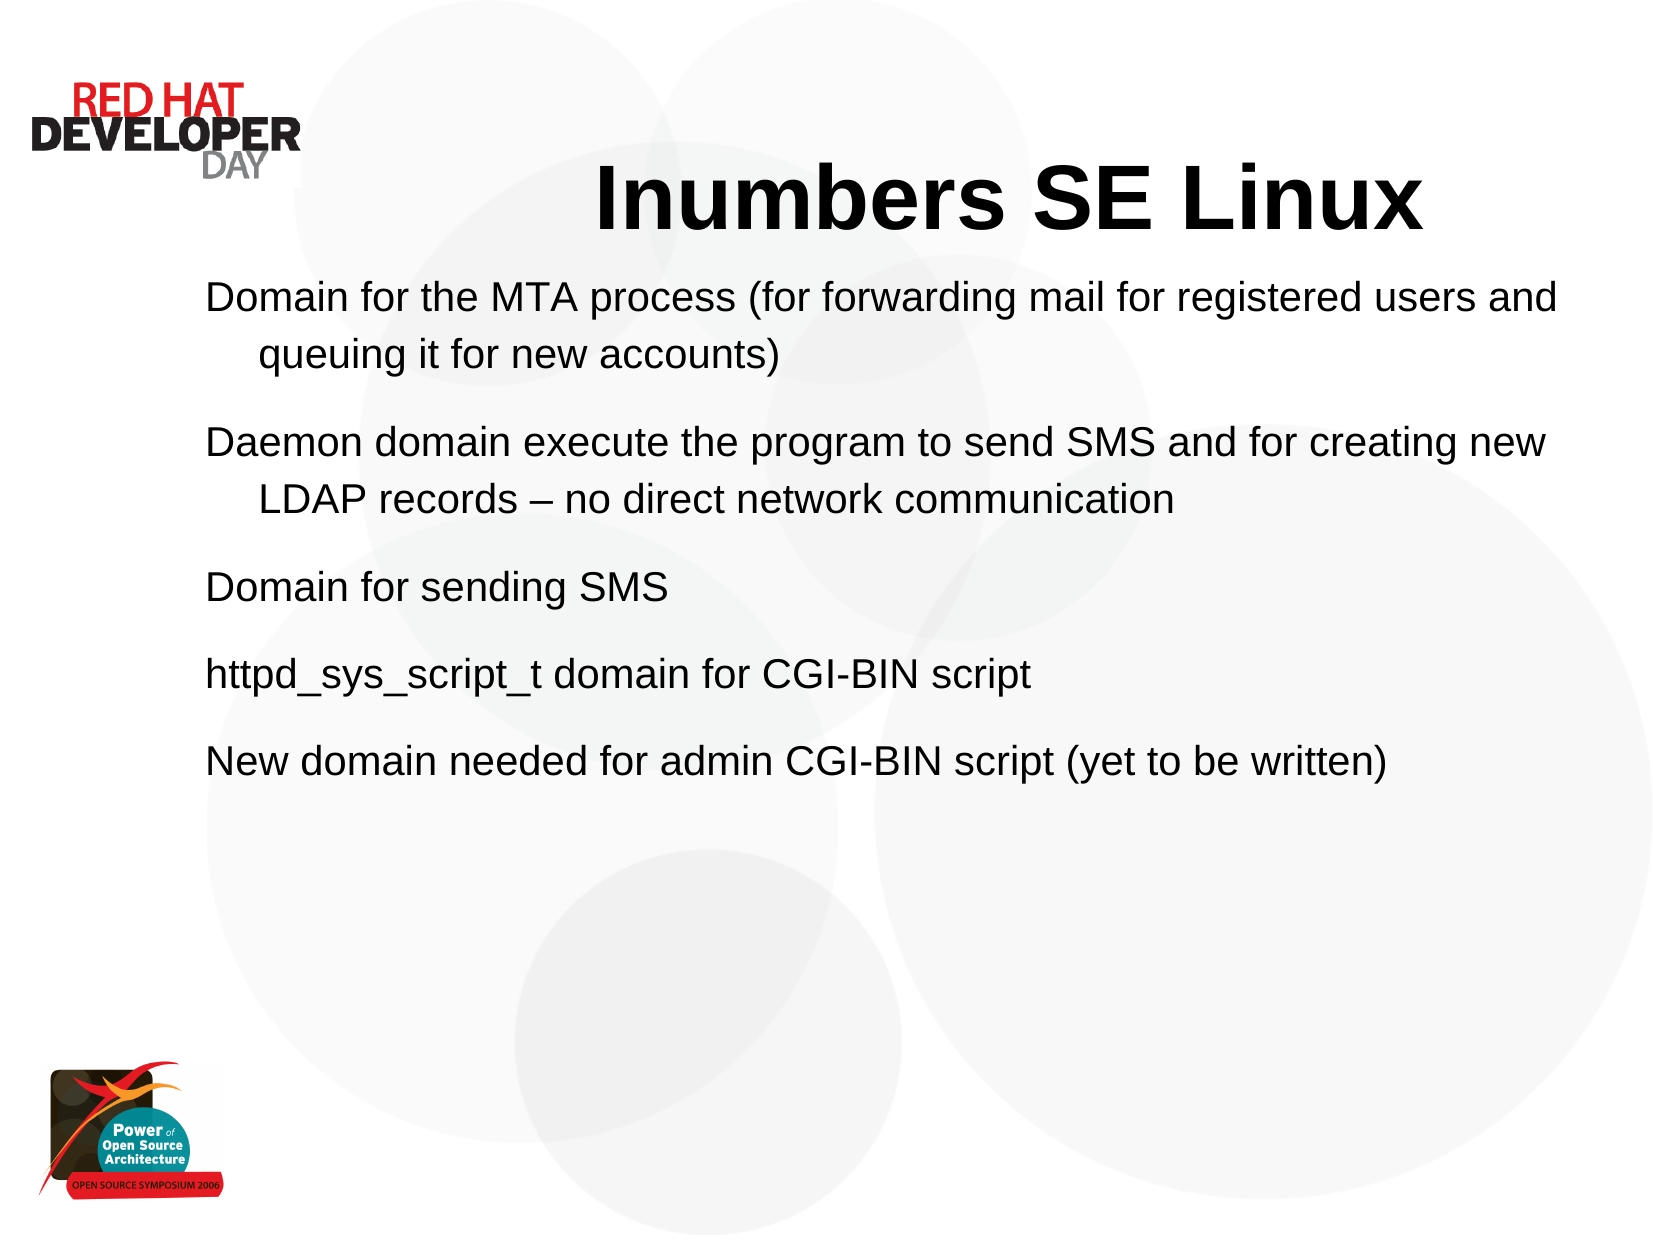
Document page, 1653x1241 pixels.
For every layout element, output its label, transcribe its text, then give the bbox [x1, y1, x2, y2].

picture [28, 0, 1653, 1235]
title Inumbers SE Linux [449, 62, 1571, 262]
list Domain for the MTA process (for forwarding mail for registered users and queuing it for new accounts) Daemon domain execute the program to send SMS and for creating new LDAP records – no direct network communication Domain for sending SMS httpd_sys_script_t domain for CGI-BIN script New domain needed for admin CGI-BIN script (yet to be written) [187, 262, 1571, 1109]
